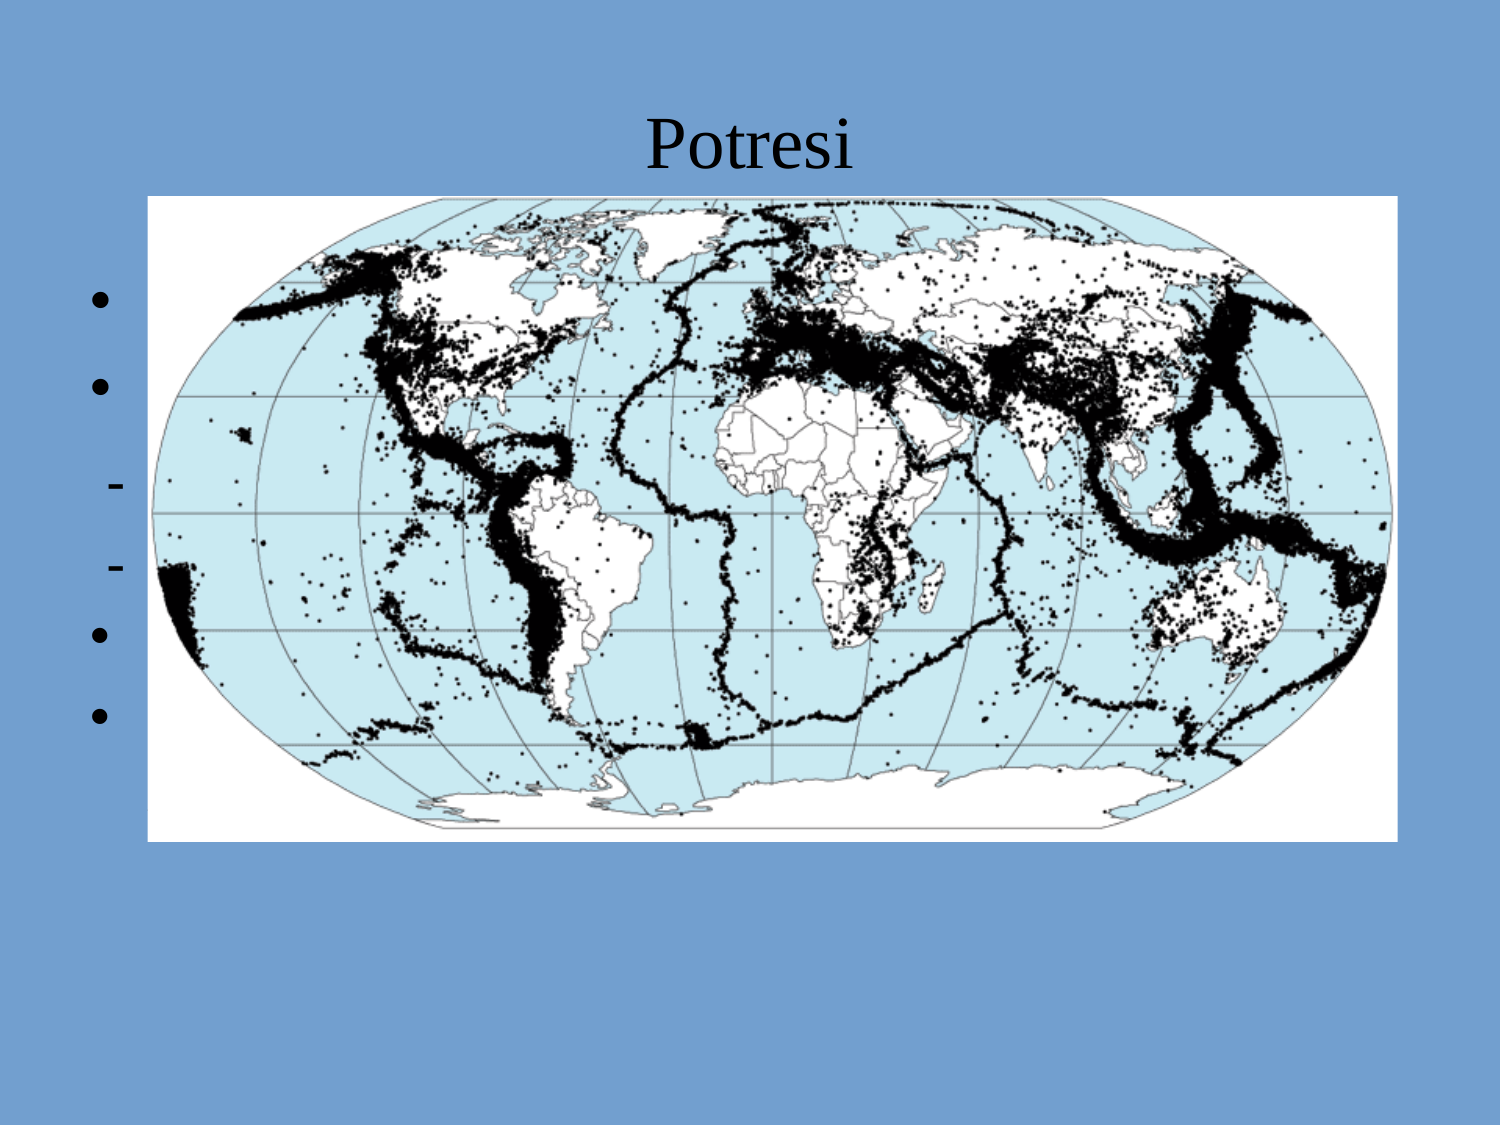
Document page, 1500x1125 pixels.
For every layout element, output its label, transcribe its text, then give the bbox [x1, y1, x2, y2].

title Potresi [75, 45, 1425, 233]
list Nastanejo zaradi premikov litosferskih plošč Potresni valovi: - P-valovi ali primarni valovi - S-valovi ali sekundarni valovi Potrese merimo z seizmografi Najbolj je znana Rihtarjeva lestvica, ki ima 10 stopenj [75, 262, 1425, 1005]
picture [147, 196, 1398, 842]
